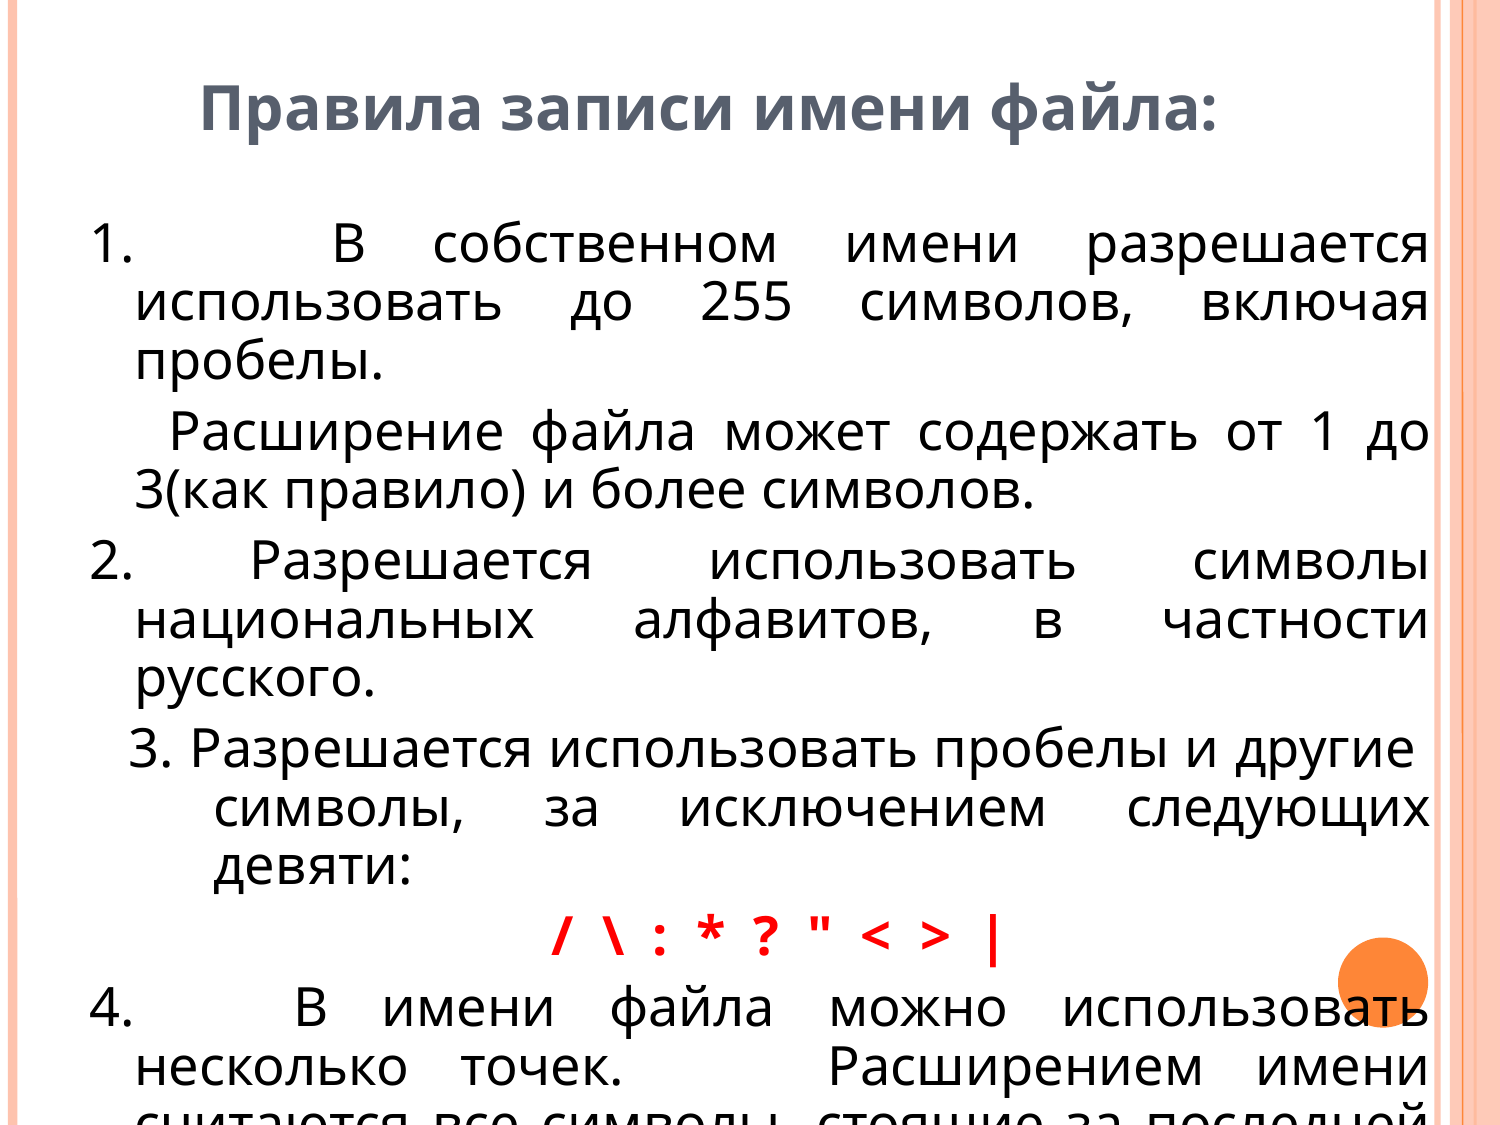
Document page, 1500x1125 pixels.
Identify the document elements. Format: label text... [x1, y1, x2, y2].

title Правила записи имени файла: [0, 0, 1418, 151]
list 1. В собственном имени разрешается использовать до 255 символов, включая пробелы. Расширение файла может содержать от 1 до 3(как правило) и более символов. 2. Разрешается использовать символы национальных алфавитов, в частности русского. 3. Разрешается использовать пробелы и другие символы, за исключением следующих девяти: / \ : * ? " < > | 4. В имени файла можно использовать несколько точек. Расширением имени считаются все символы, стоящие за последней точкой. [29, 208, 1448, 1041]
